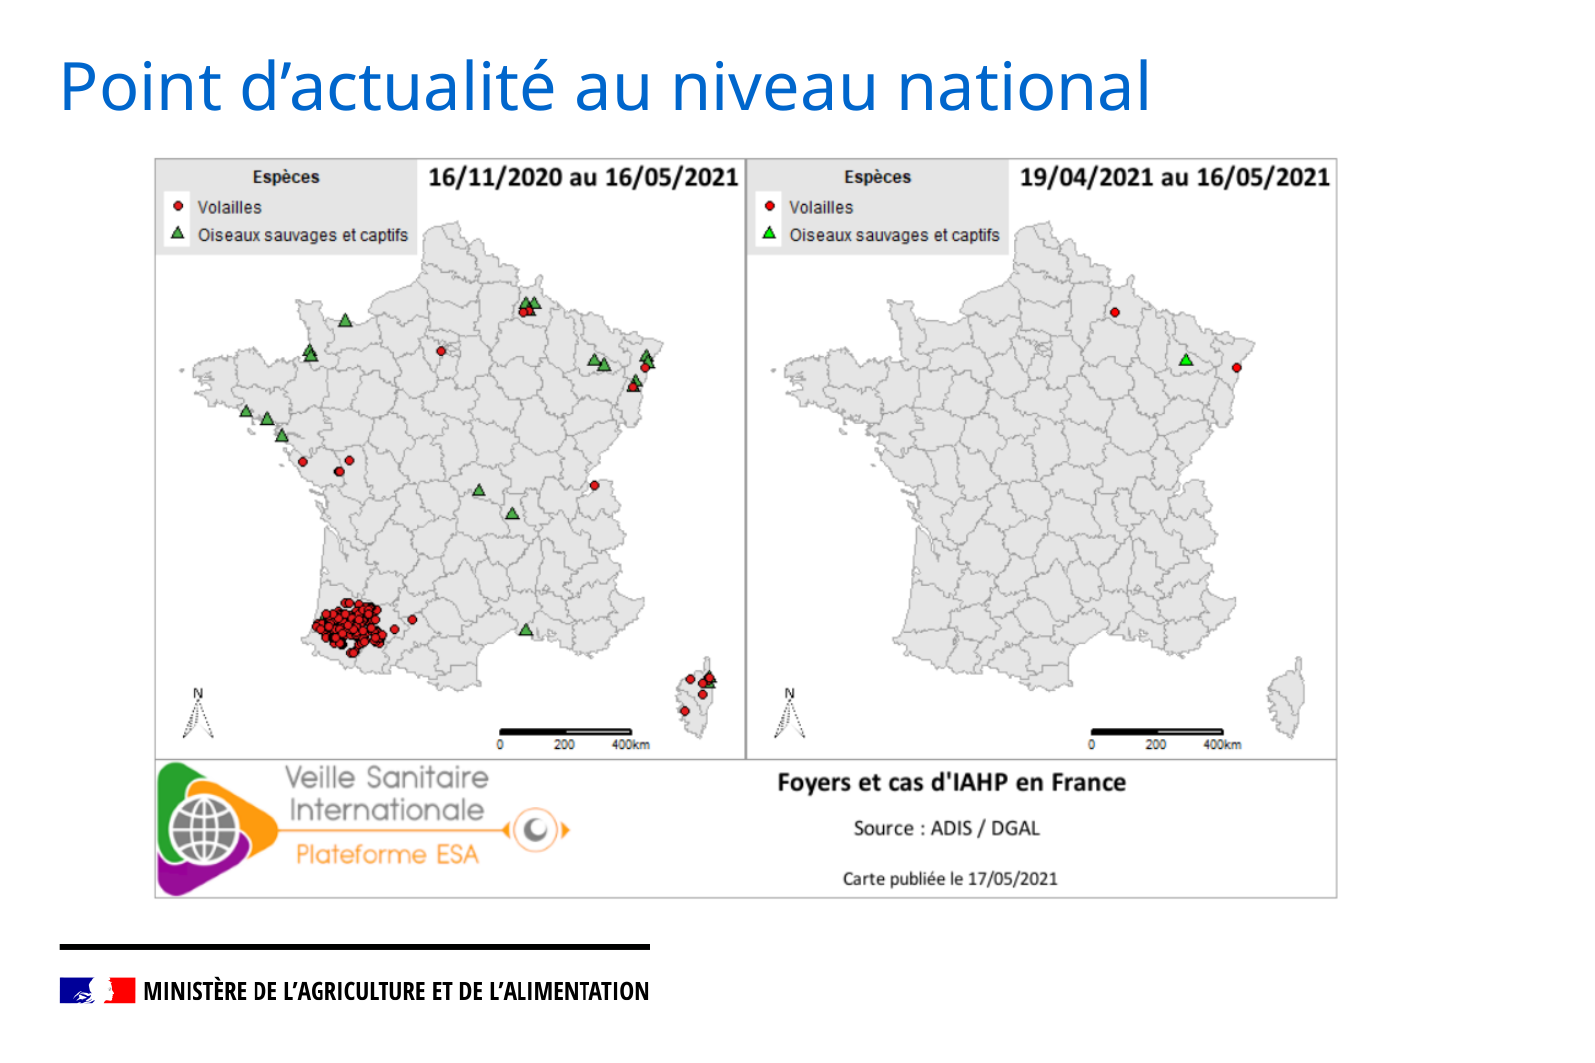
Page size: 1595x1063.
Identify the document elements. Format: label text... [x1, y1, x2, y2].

title Point d’actualité au niveau national [59, 0, 1536, 130]
picture [59, 944, 650, 1004]
picture [147, 147, 1351, 910]
